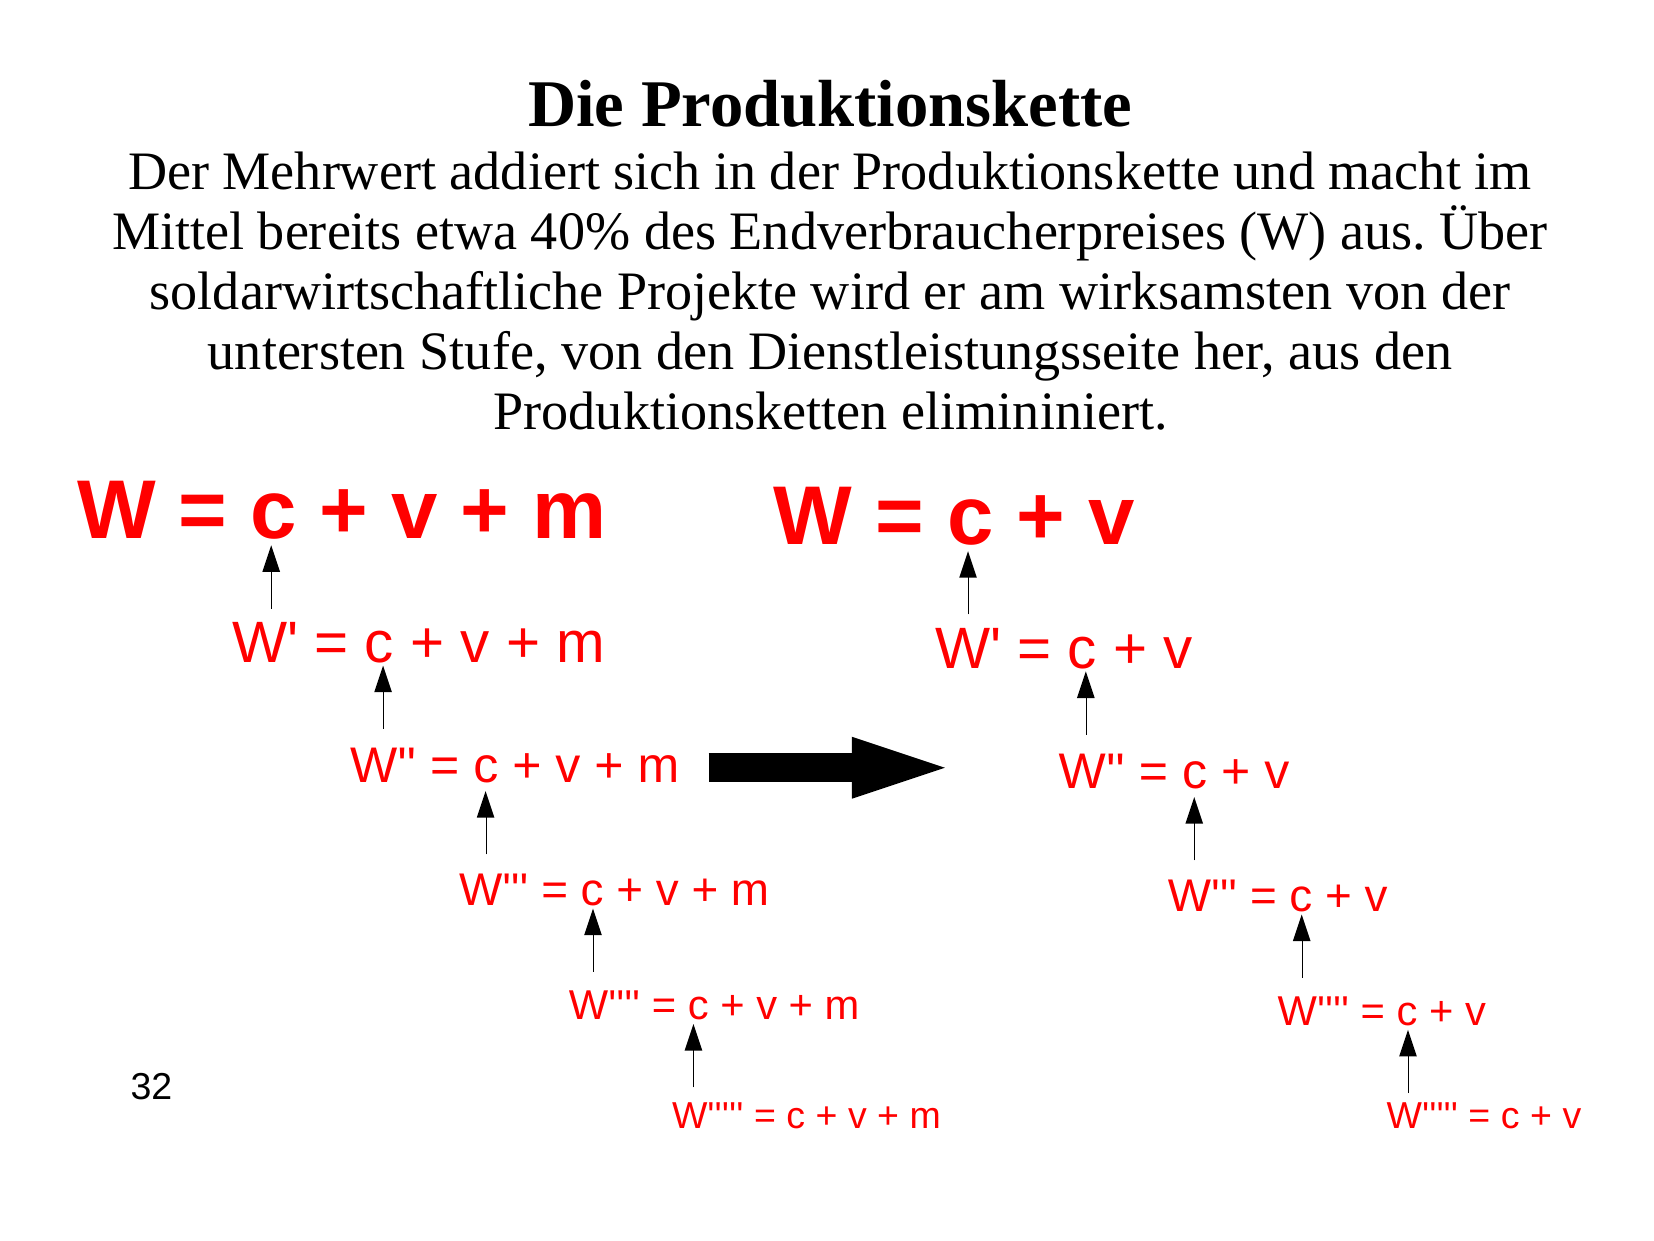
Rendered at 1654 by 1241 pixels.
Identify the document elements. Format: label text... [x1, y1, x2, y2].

text_box W'''' = c + v + m [554, 974, 875, 1041]
text_box W' = c + v + m [217, 602, 620, 690]
text_box <Nummer> [115, 1057, 334, 1128]
text_box W'' = c + v + m [335, 729, 695, 801]
text_box Die Produktionskette Der Mehrwert addiert sich in der Produktionskette und macht im Mittel bereits etwa 40% des Endverbraucherpreises (W) aus. Über soldarwirtschaftliche Projekte wird er am wirksamsten von der untersten Stufe, von den Dienstleistungsseite her, aus den Produktionsketten elimininiert. [67, 59, 1595, 502]
text_box W'''' = c + v [1262, 980, 1513, 1047]
text_box W''' = c + v [1153, 862, 1418, 934]
text_box W' = c + v [920, 608, 1241, 696]
text_box W''' = c + v + m [444, 856, 785, 928]
text_box W'' = c + v [1043, 735, 1329, 807]
text_box W''''' = c + v + m [657, 1086, 957, 1149]
text_box W''''' = c + v [1371, 1086, 1625, 1149]
text_box W = c + v + m [62, 456, 622, 581]
text_box W = c + v [759, 502, 1288, 587]
